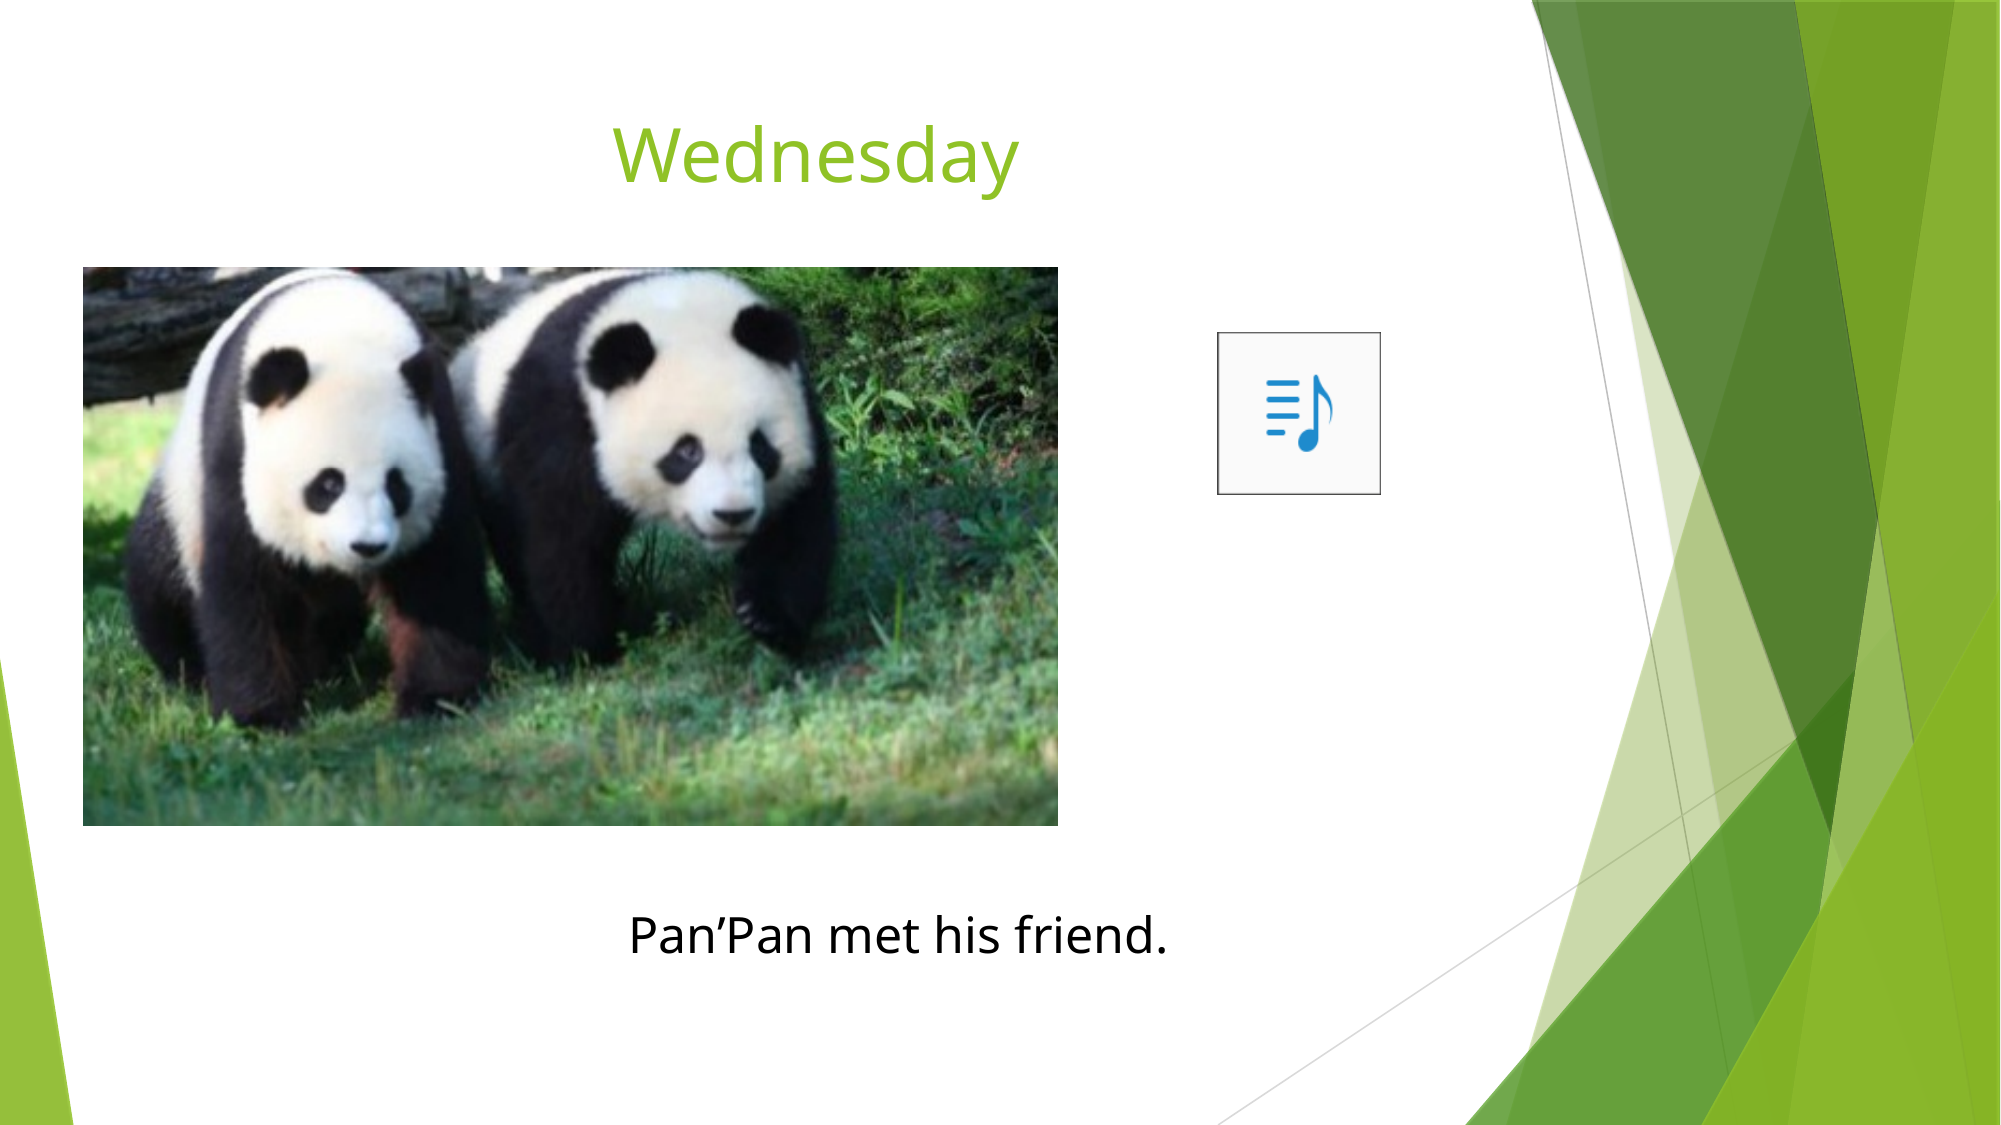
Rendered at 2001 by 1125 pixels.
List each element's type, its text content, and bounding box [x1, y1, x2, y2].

title Wednesday [111, 99, 1522, 317]
picture [83, 267, 1058, 826]
text_box Pan’Pan met his friend. [379, 896, 1419, 971]
text_box [1216, 330, 1382, 497]
